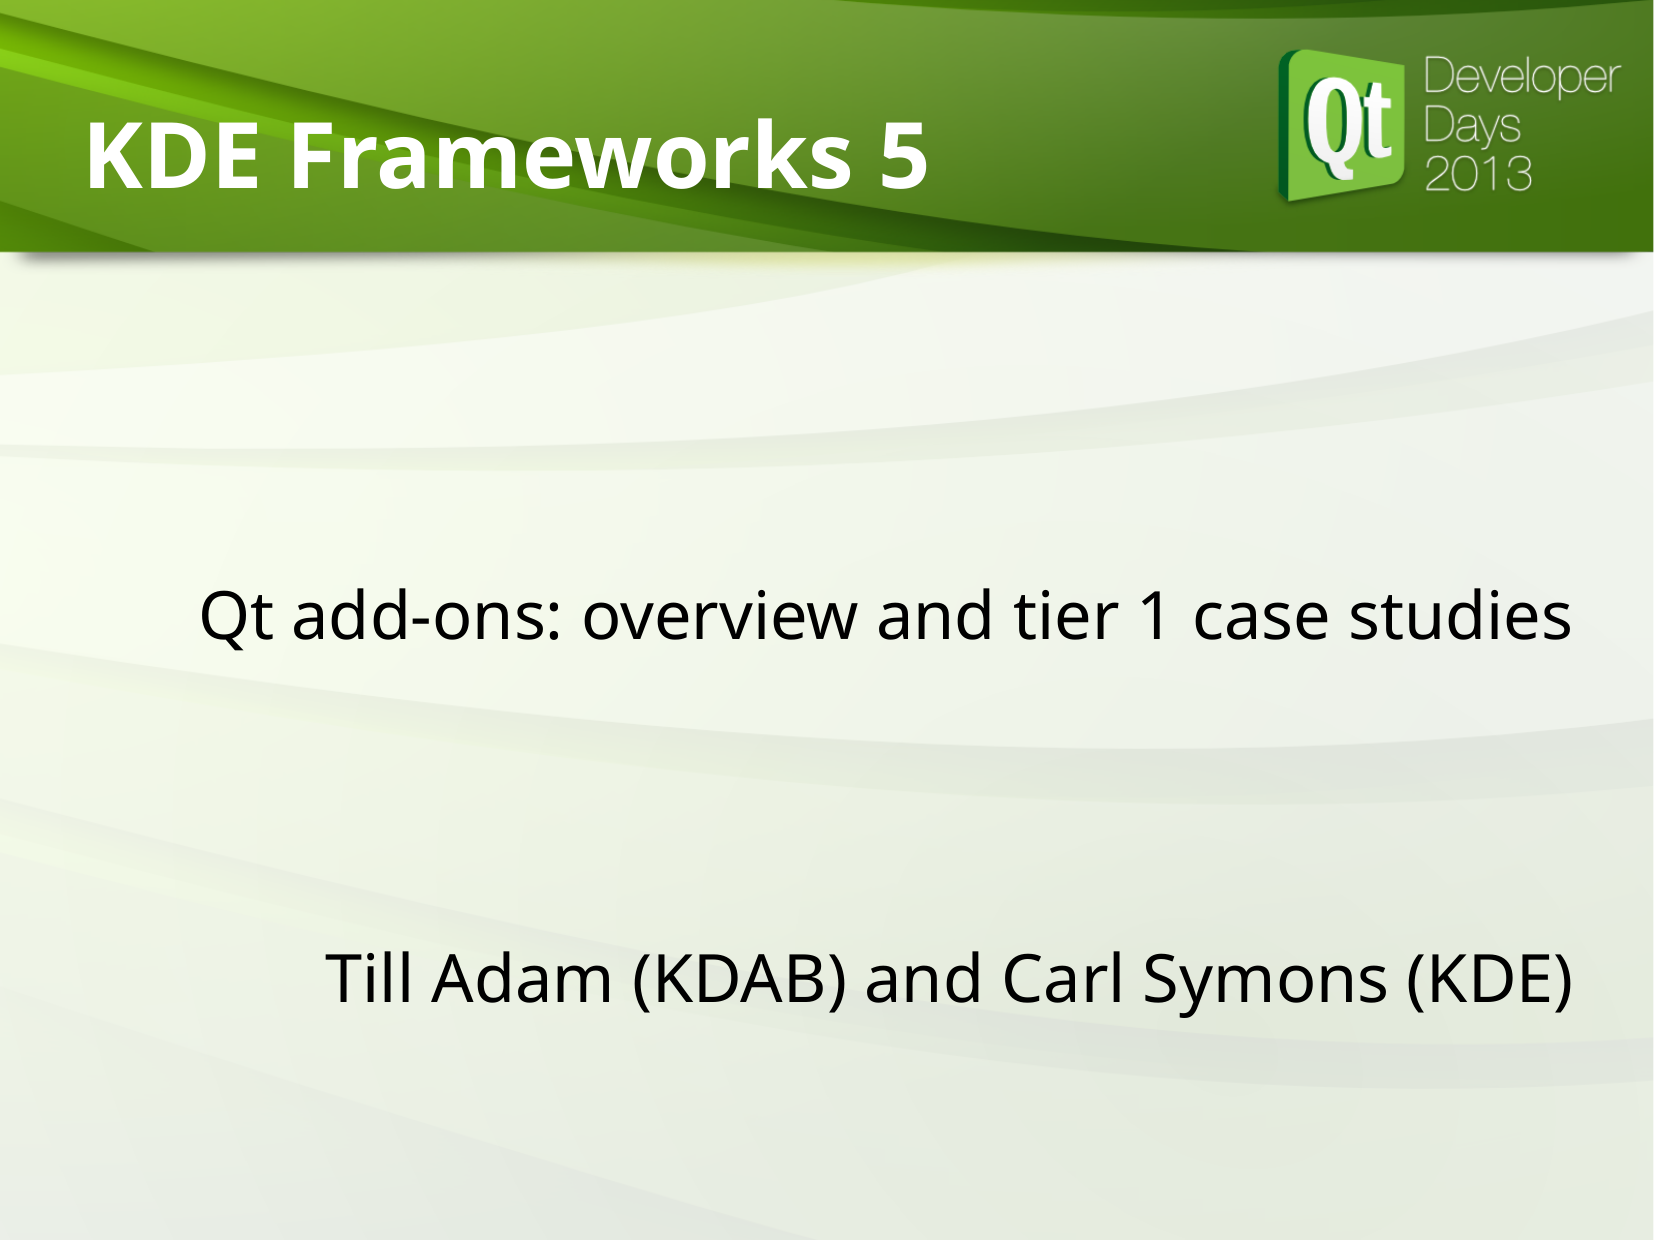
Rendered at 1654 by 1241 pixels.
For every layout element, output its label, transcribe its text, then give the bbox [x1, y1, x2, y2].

subtitle Qt add-ons: overview and tier 1 case studies Till Adam (KDAB) and Carl Symons (KDE) [120, 435, 1576, 1156]
picture [0, 0, 1654, 1240]
title KDE Frameworks 5 [82, 49, 1571, 257]
